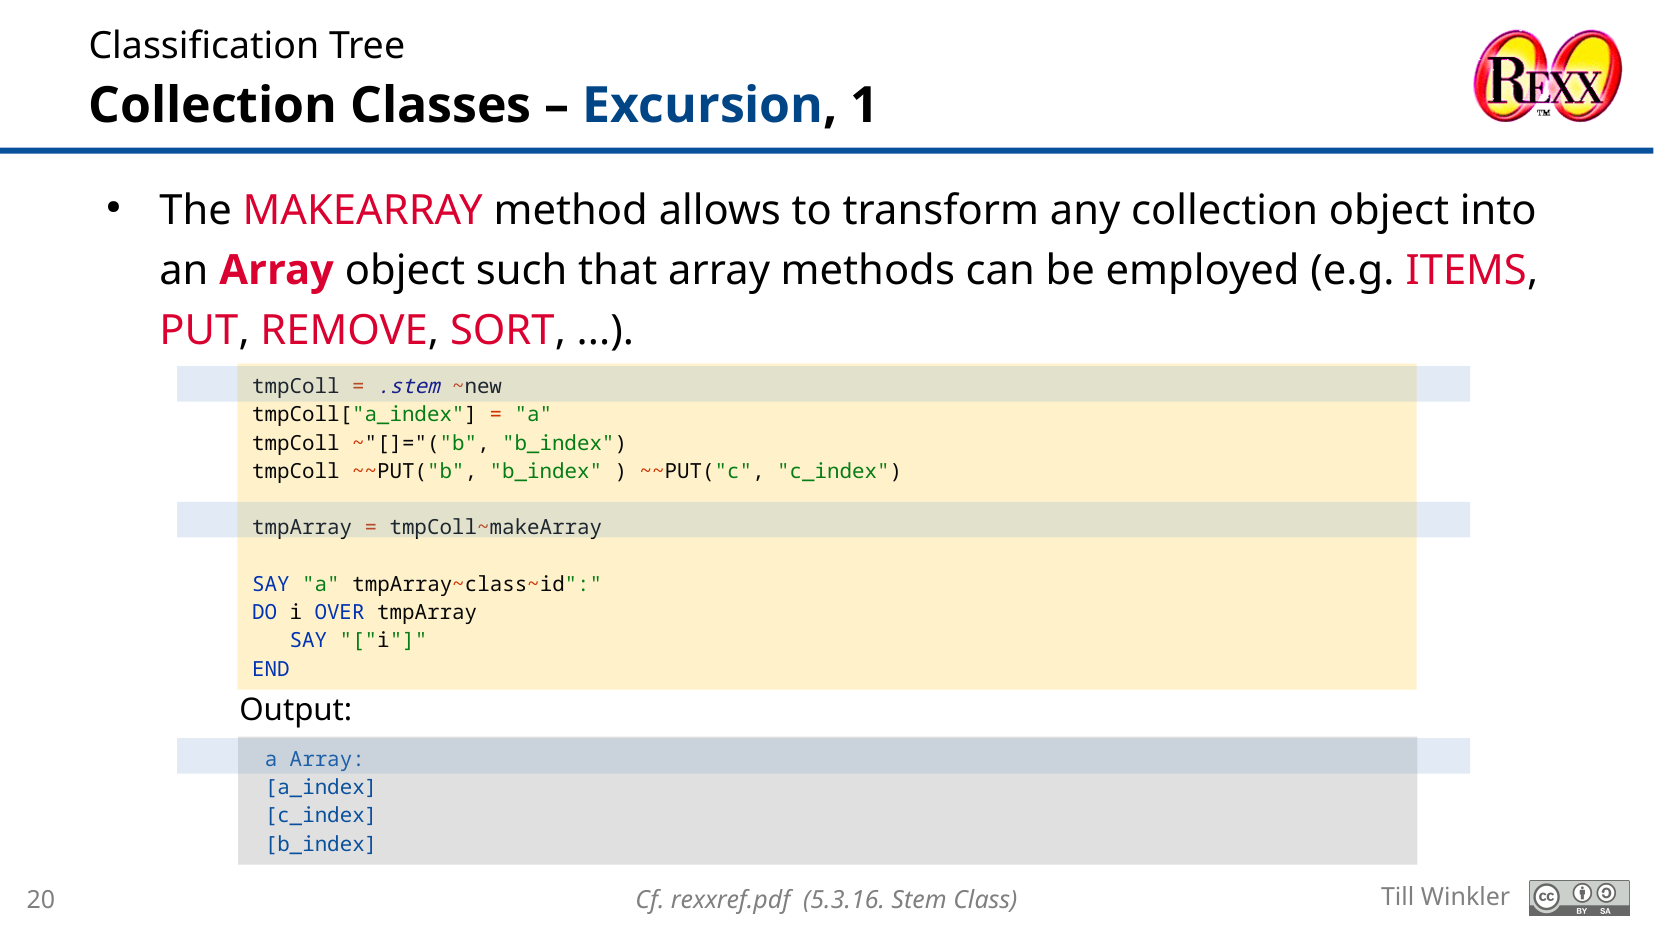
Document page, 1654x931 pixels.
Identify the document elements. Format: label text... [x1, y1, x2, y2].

list The MAKEARRAY method allows to transform any collection object into an Array object such that array methods can be employed (e.g. ITEMS, PUT, REMOVE, SORT, ...). [88, 177, 1577, 857]
text_box tmpColl = .stem ~new tmpColl["a_index"] = "a" tmpColl ~"[]="("b", "b_index") tmpColl ~~PUT("b", "b_index" ) ~~PUT("c", "c_index") tmpArray = tmpColl~makeArray SAY "a" tmpArray~class~id":" DO i OVER tmpArray SAY "["i"]" END [237, 538, 1417, 676]
text_box Cf. rexxref.pdf (5.3.16. Stem Class) [0, 874, 1654, 922]
title Classification Tree [29, 0, 1654, 59]
text_box Output: [224, 679, 390, 735]
text_box [177, 738, 1471, 774]
text_box [177, 501, 1471, 538]
text_box a Array: [a_index] [c_index] [b_index] [238, 774, 1418, 860]
text_box tmpColl = .stem ~new tmpColl["a_index"] = "a" tmpColl ~"[]="("b", "b_index") tmpColl ~~PUT("b", "b_index" ) ~~PUT("c", "c_index") tmpArray = tmpColl~makeArray SAY "a" tmpArray~class~id":" DO i OVER tmpArray SAY "["i"]" END [237, 402, 1417, 501]
title Collection Classes – Excursion, 1 [29, 59, 1654, 148]
text_box [177, 366, 1471, 402]
